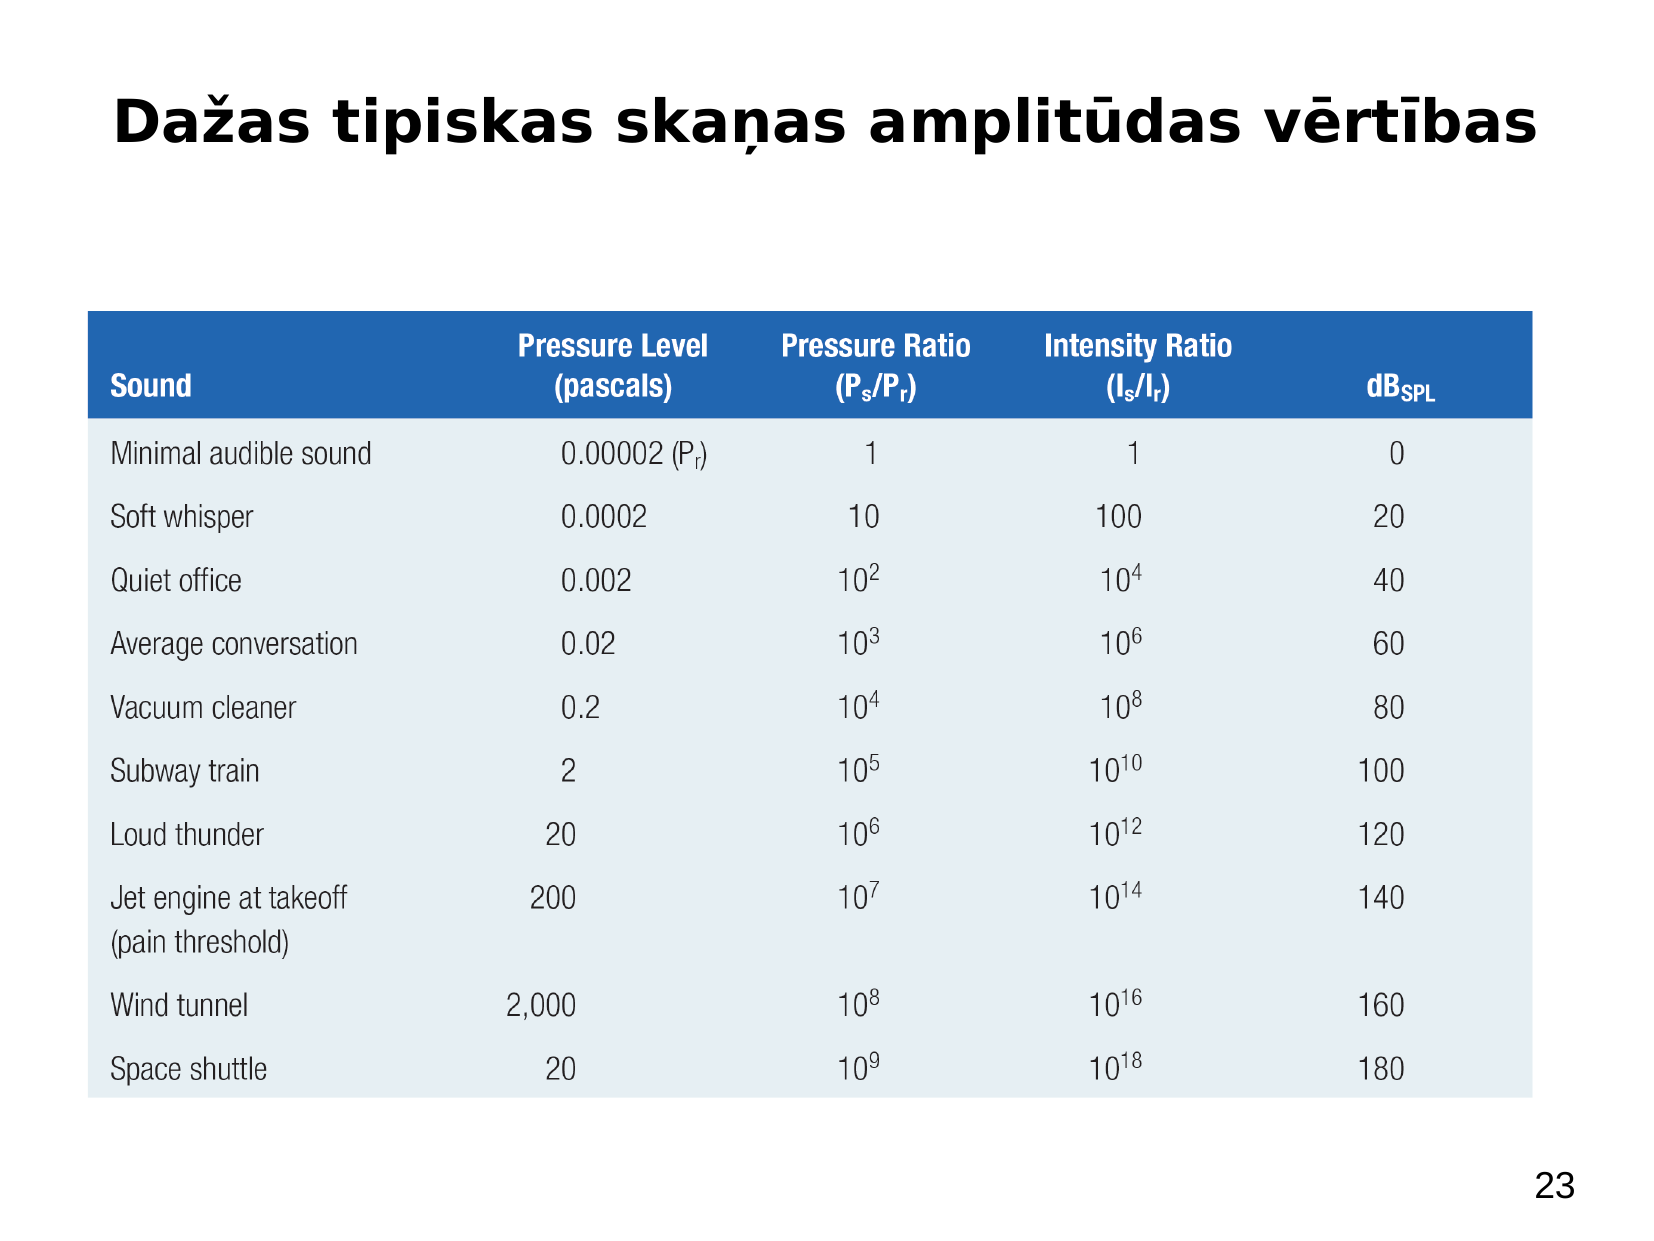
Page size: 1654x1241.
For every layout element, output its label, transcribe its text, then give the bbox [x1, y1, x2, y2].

picture [82, 224, 1538, 1185]
title Dažas tipiskas skaņas amplitūdas vērtības [82, 49, 1571, 196]
